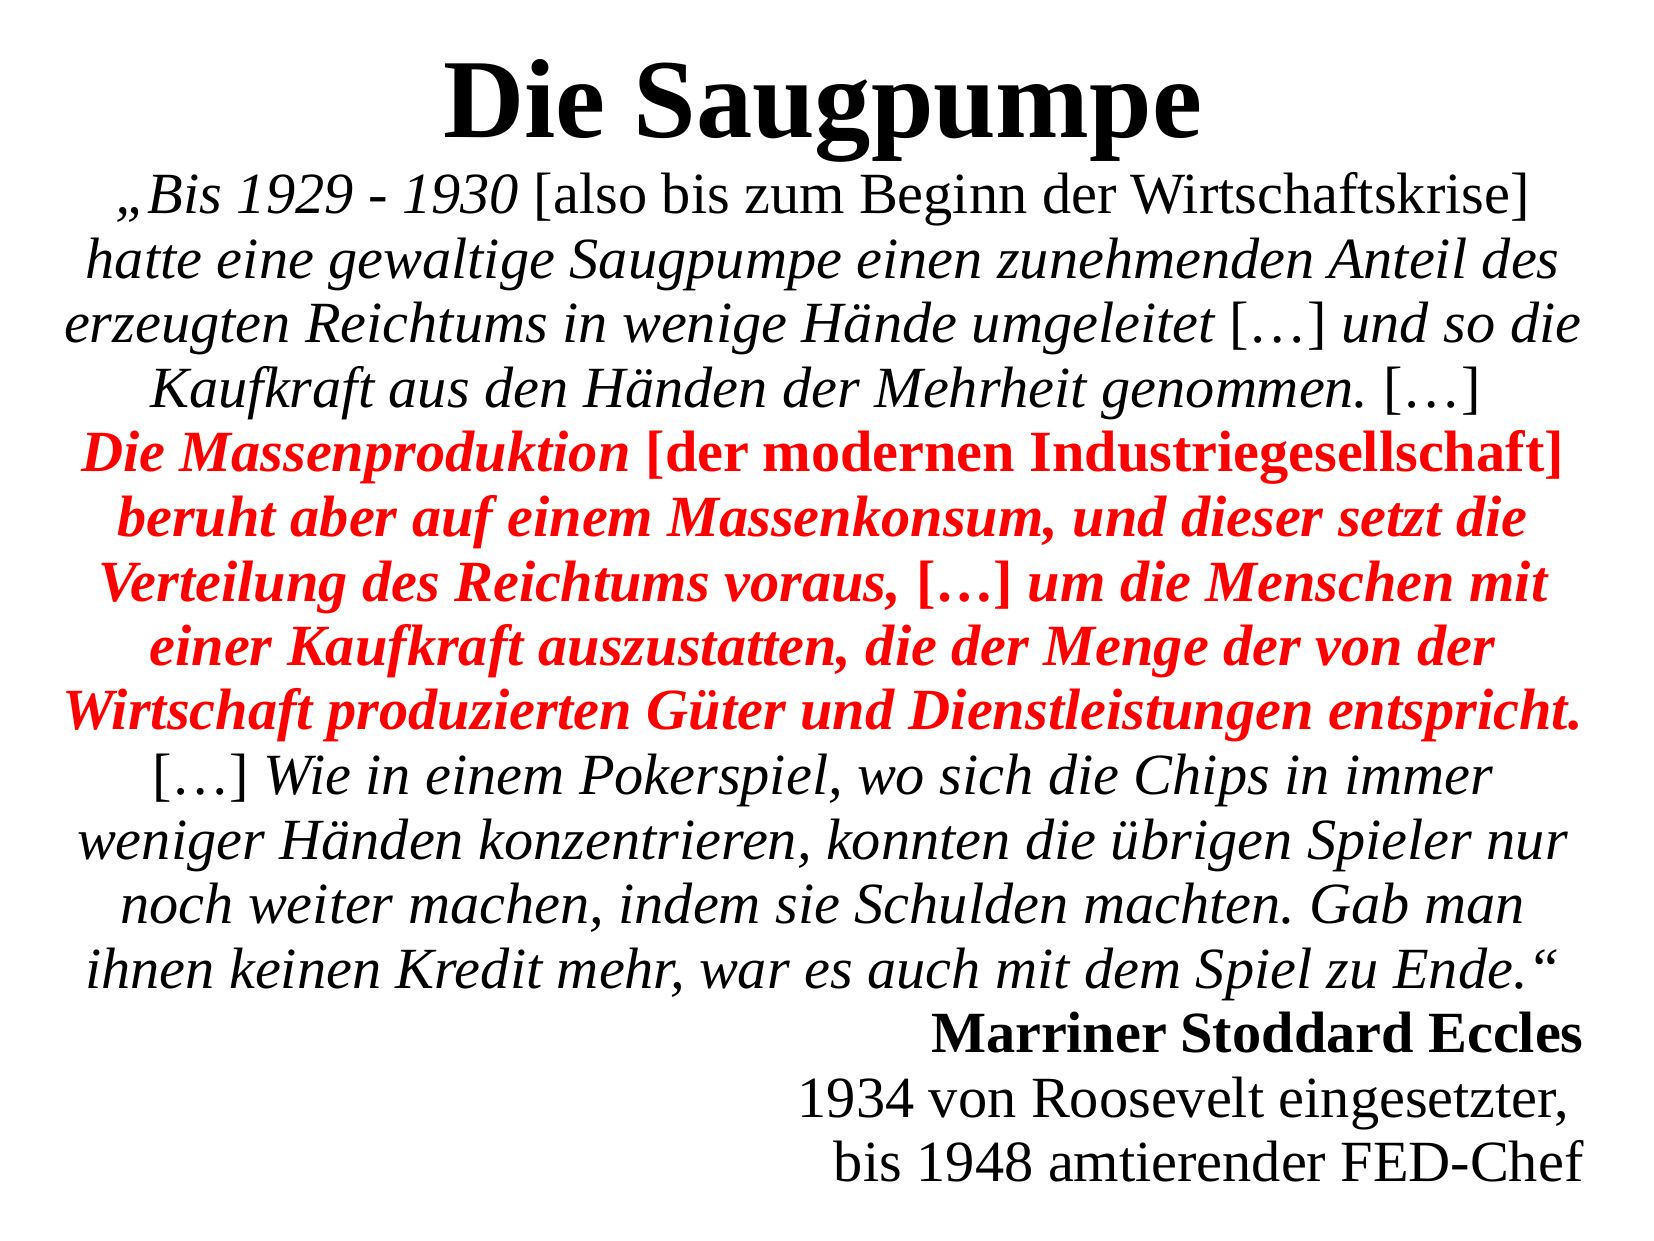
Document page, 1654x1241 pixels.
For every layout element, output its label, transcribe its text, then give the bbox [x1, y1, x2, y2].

text_box Die Saugpumpe „Bis 1929 - 1930 [also bis zum Beginn der Wirtschaftskrise] hatte eine gewaltige Saugpumpe einen zunehmenden Anteil des erzeugten Reichtums in wenige Hände umgeleitet […] und so die Kaufkraft aus den Händen der Mehrheit genommen. […] Die Massenproduktion [der modernen Industriegesellschaft] beruht aber auf einem Massenkonsum, und dieser setzt die Verteilung des Reichtums voraus, […] um die Menschen mit einer Kaufkraft auszustatten, die der Menge der von der Wirtschaft produzierten Güter und Dienstleistungen entspricht. […] Wie in einem Pokerspiel, wo sich die Chips in immer weniger Händen konzentrieren, konnten die übrigen Spieler nur noch weiter machen, indem sie Schulden machten. Gab man ihnen keinen Kredit mehr, war es auch mit dem Spiel zu Ende.“ Marriner Stoddard Eccles 1934 von Roosevelt eingesetzter, bis 1948 amtierender FED-Chef [47, 29, 1614, 1206]
